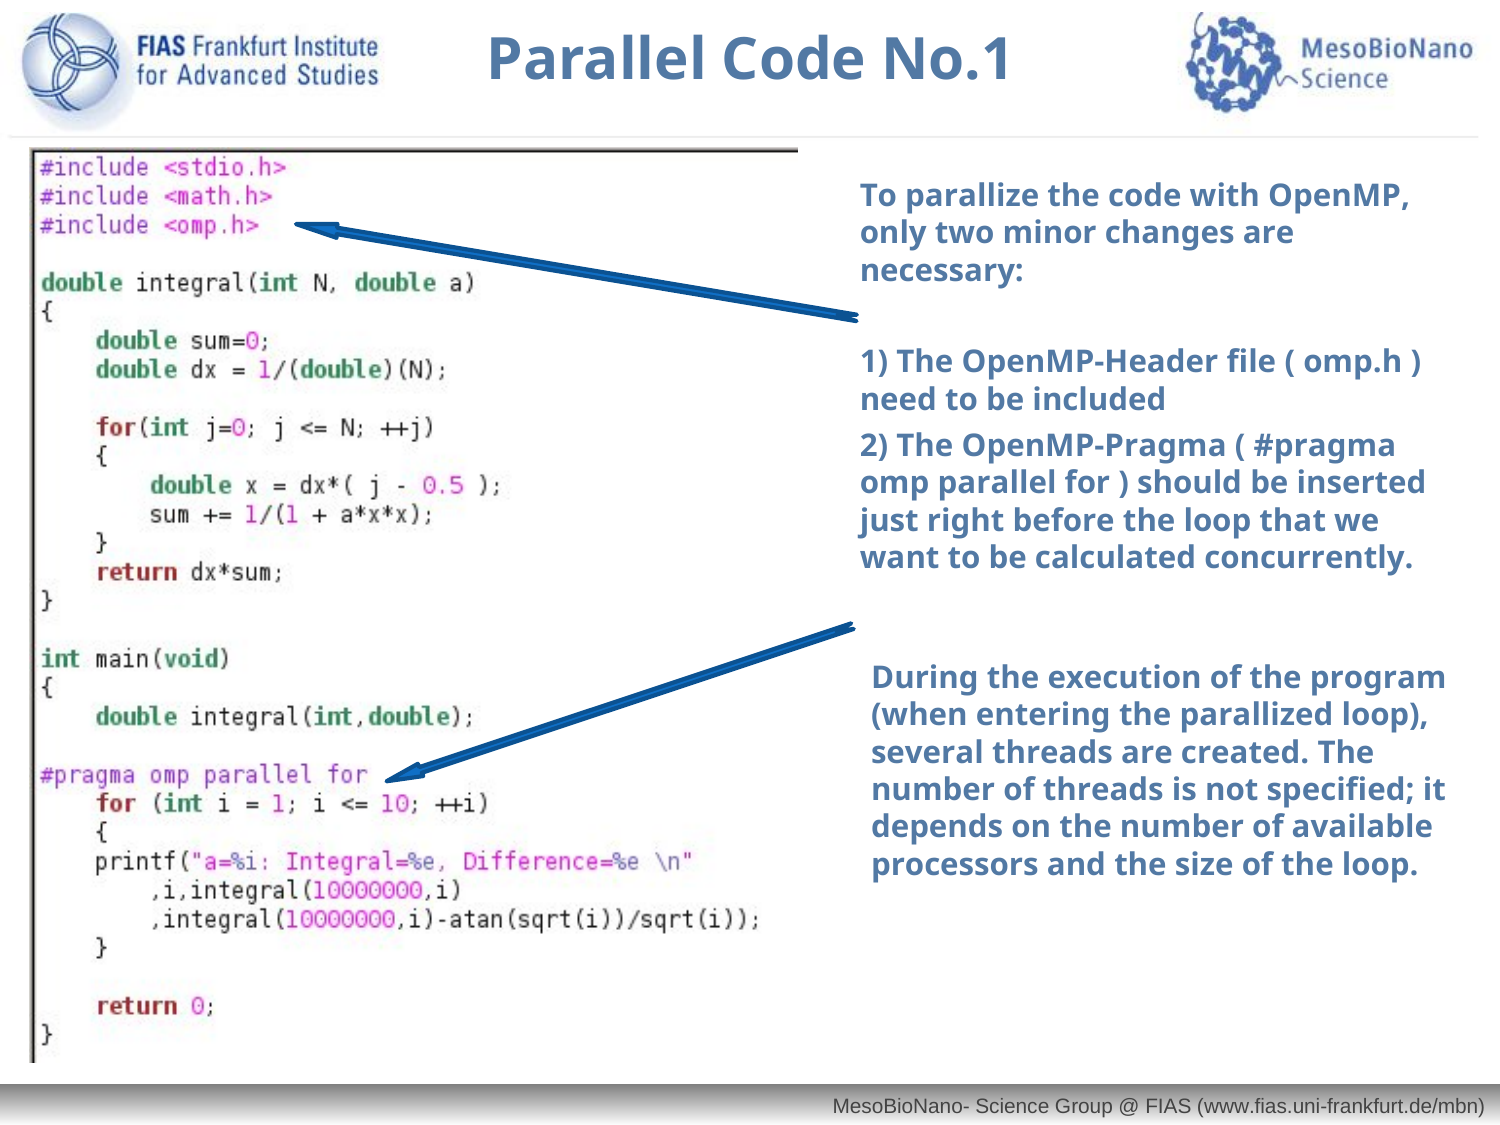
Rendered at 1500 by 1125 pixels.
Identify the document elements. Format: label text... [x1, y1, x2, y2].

text_box [295, 223, 857, 322]
text_box To parallize the code with OpenMP, only two minor changes are necessary: The OpenMP-Header file ( omp.h ) need to be included The OpenMP-Pragma ( #pragma omp parallel for ) should be inserted just right before the loop that we want to be calculated concurrently. [844, 167, 1466, 620]
picture [29, 147, 798, 1063]
text_box During the execution of the program (when entering the parallized loop), several threads are created. The number of threads is not specified; it depends on the number of available processors and the size of the loop. [856, 649, 1477, 964]
text_box [386, 623, 854, 782]
title Parallel Code No.1 [0, 0, 1499, 142]
